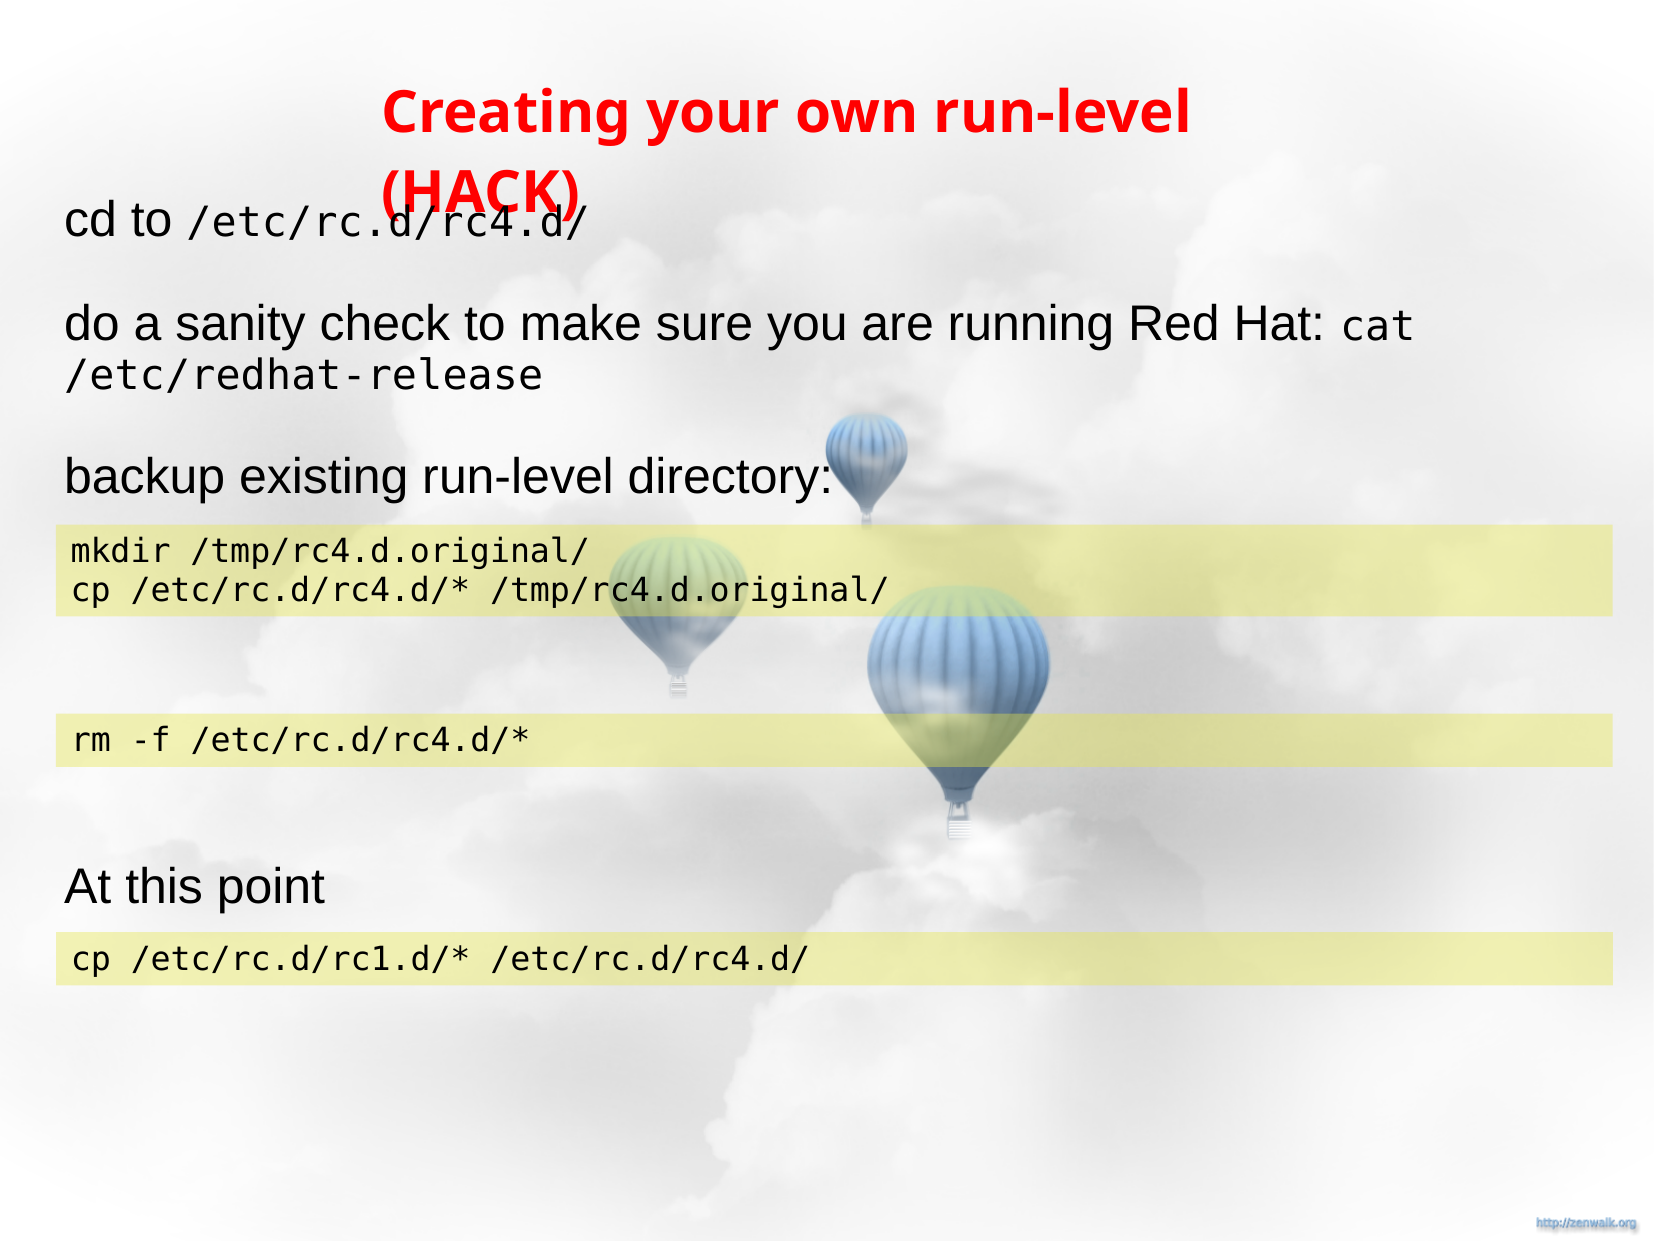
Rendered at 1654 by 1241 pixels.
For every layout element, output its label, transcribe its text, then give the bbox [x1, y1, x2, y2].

text_box mkdir /tmp/rc4.d.original/ cp /etc/rc.d/rc4.d/* /tmp/rc4.d.original/ [55, 524, 1613, 617]
text_box rm -f /etc/rc.d/rc4.d/* [55, 713, 1613, 767]
text_box At this point [49, 850, 1625, 940]
text_box cd to /etc/rc.d/rc4.d/ do a sanity check to make sure you are running Red Hat: cat /etc/redhat-release backup existing run-level directory: [49, 183, 1625, 512]
text_box cp /etc/rc.d/rc1.d/* /etc/rc.d/rc4.d/ [56, 932, 1613, 986]
text_box Creating your own run-level (HACK) [366, 63, 1320, 149]
